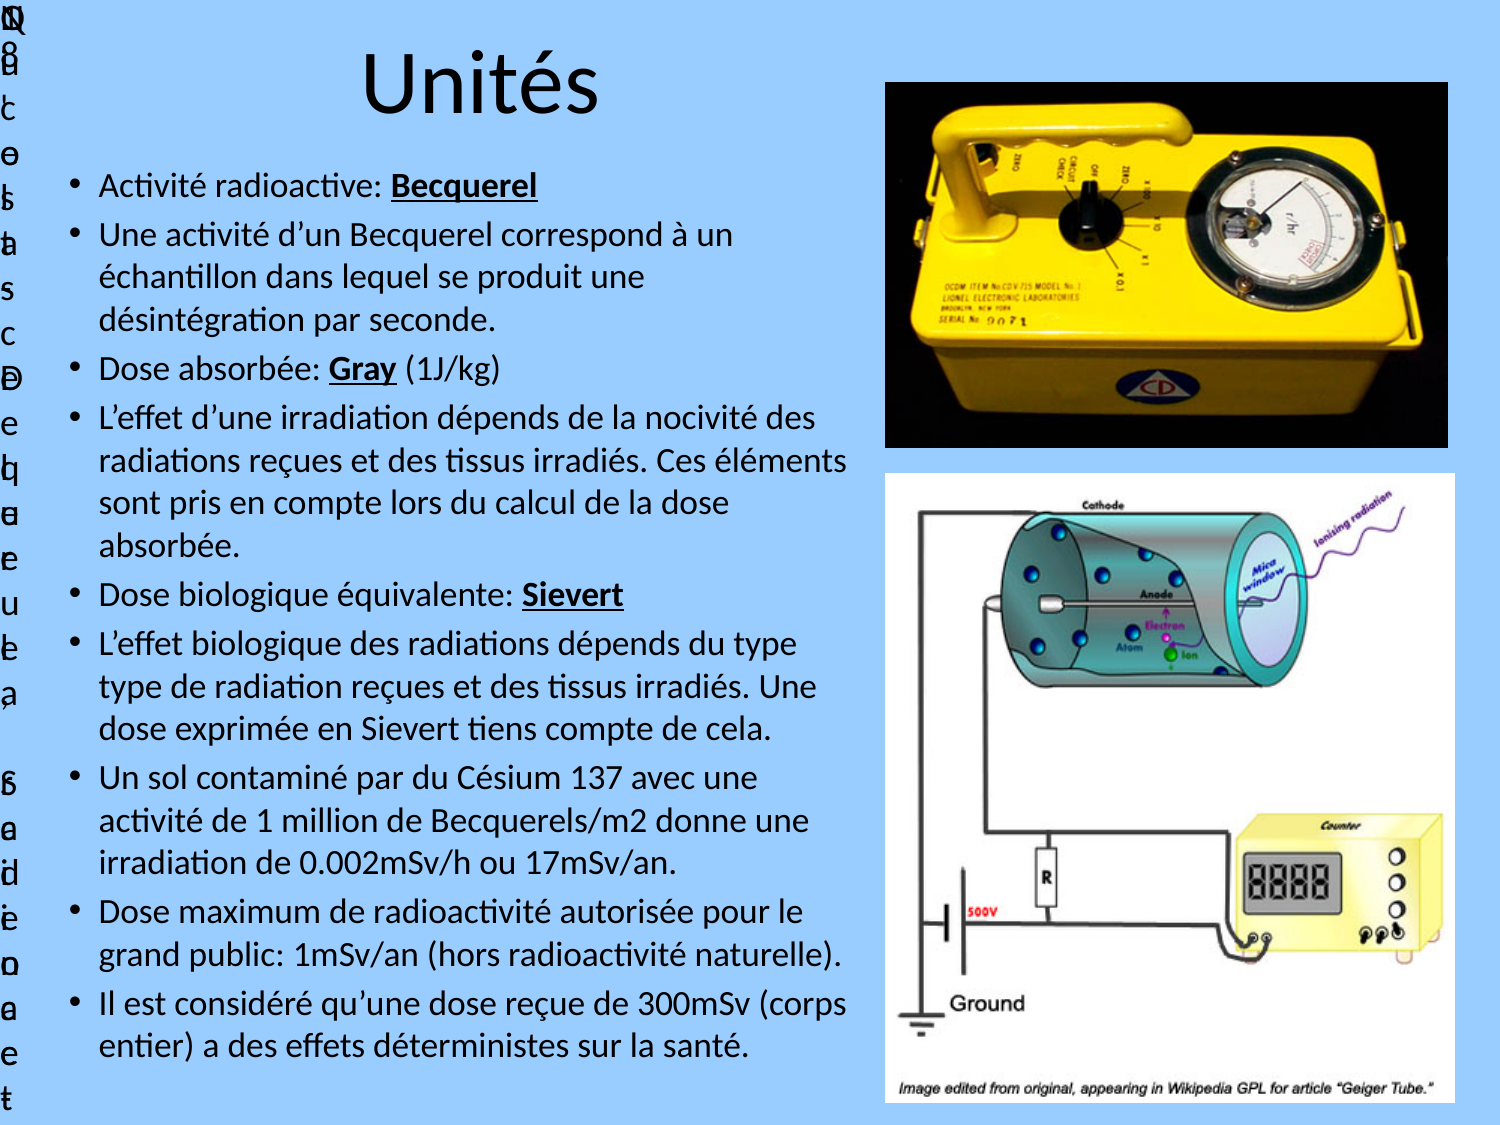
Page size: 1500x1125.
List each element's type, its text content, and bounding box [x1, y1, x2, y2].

picture [885, 82, 1448, 448]
title Unités [75, 0, 886, 155]
list Activité radioactive: Becquerel Une activité d’un Becquerel correspond à un échantillon dans lequel se produit une désintégration par seconde. Dose absorbée: Gray (1J/kg) L’effet d’une irradiation dépends de la nocivité des radiations reçues et des tissus irradiés. Ces éléments sont pris en compte lors du calcul de la dose absorbée. Dose biologique équivalente: Sievert L’effet biologique des radiations dépends du type type de radiation reçues et des tissus irradiés. Une dose exprimée en Sievert tiens compte de cela. Un sol contaminé par du Césium 137 avec une activité de 1 million de Becquerels/m2 donne une irradiation de 0.002mSv/h ou 17mSv/an. Dose maximum de radioactivité autorisée pour le grand public: 1mSv/an (hors radioactivité naturelle). Il est considéré qu’une dose reçue de 300mSv (corps entier) a des effets déterministes sur la santé. [53, 154, 863, 1103]
picture [885, 473, 1455, 1103]
